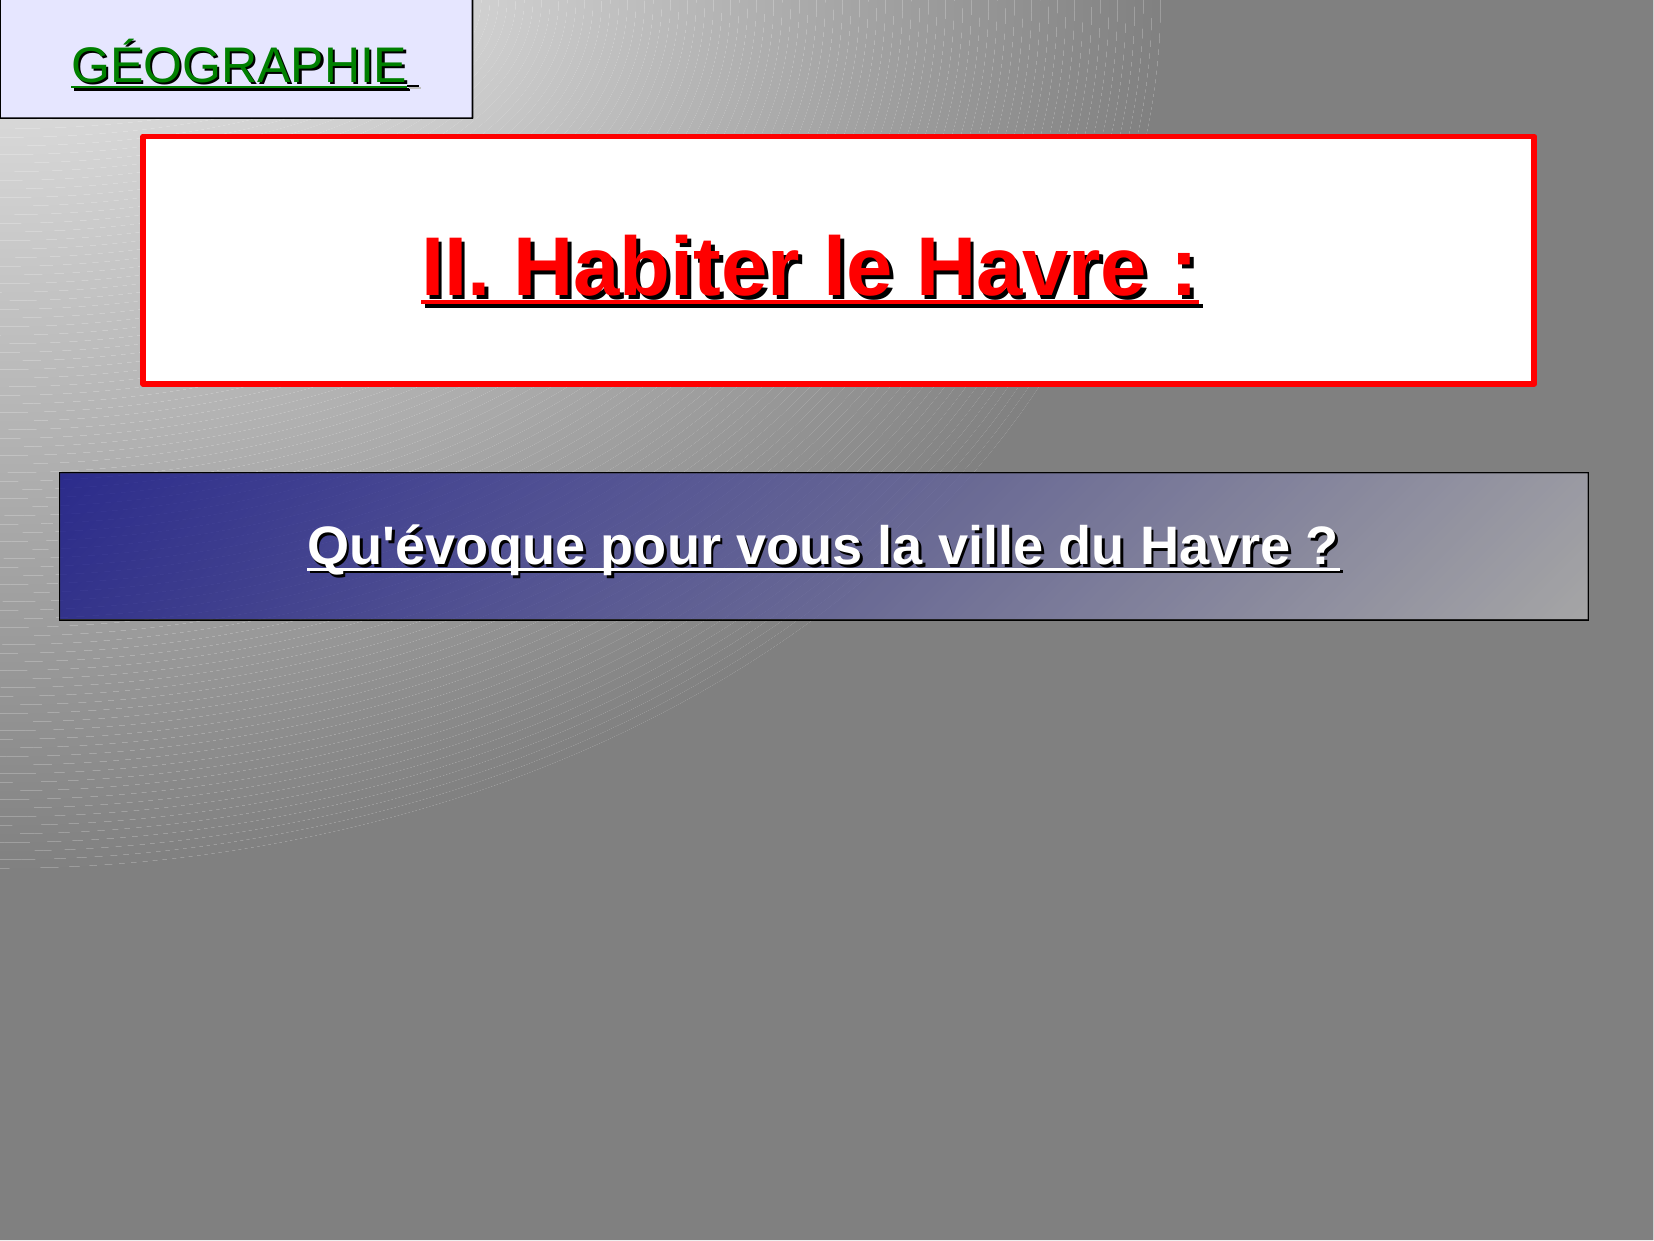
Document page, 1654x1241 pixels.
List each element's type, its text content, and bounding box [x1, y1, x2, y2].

text_box Qu'évoque pour vous la ville du Havre ? [59, 472, 1589, 621]
text_box [143, 314, 1535, 384]
text_box GÉOGRAPHIE [0, 0, 473, 119]
text_box [143, 136, 1535, 243]
text_box II. Habiter le Havre : [0, 220, 1591, 314]
